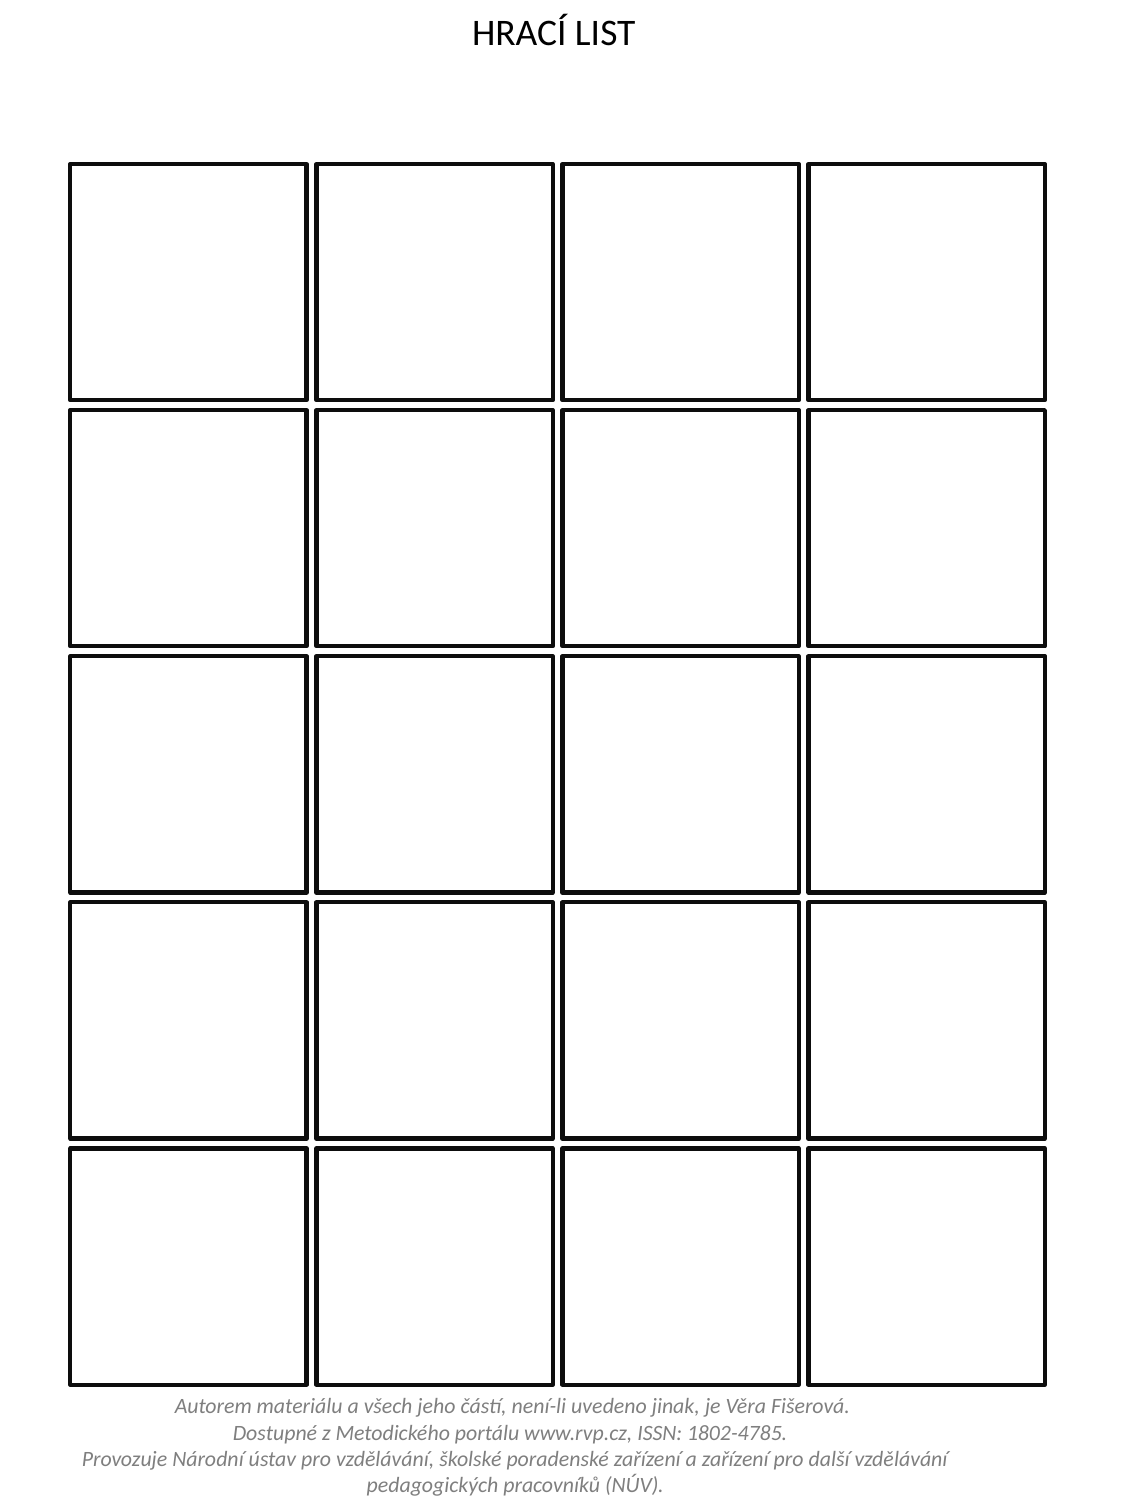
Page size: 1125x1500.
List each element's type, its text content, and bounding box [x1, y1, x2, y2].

text_box [316, 164, 553, 400]
text_box [809, 410, 1045, 646]
text_box [70, 902, 307, 1139]
text_box [70, 164, 307, 400]
text_box [316, 902, 553, 1139]
text_box [809, 902, 1045, 1139]
text_box [70, 656, 307, 892]
text_box [809, 164, 1045, 400]
text_box [316, 656, 553, 892]
text_box [809, 656, 1045, 892]
text_box HRACÍ LIST [457, 0, 662, 61]
text_box [563, 1148, 799, 1385]
text_box [316, 1148, 553, 1385]
text_box [563, 902, 799, 1139]
text_box Autorem materiálu a všech jeho částí, není-li uvedeno jinak, je Věra Fišerová. Dostupné z Metodického portálu www.rvp.cz, ISSN: 1802-4785. Provozuje Národní ústav pro vzdělávání, školské poradenské zařízení a zařízení pro další vzdělávání pedagogických pracovníků (NÚV). [0, 1385, 1031, 1500]
text_box [563, 164, 799, 400]
text_box [563, 410, 799, 646]
text_box [563, 656, 799, 892]
text_box [70, 1148, 307, 1385]
text_box [316, 410, 553, 646]
text_box [70, 410, 307, 646]
text_box [809, 1148, 1045, 1385]
